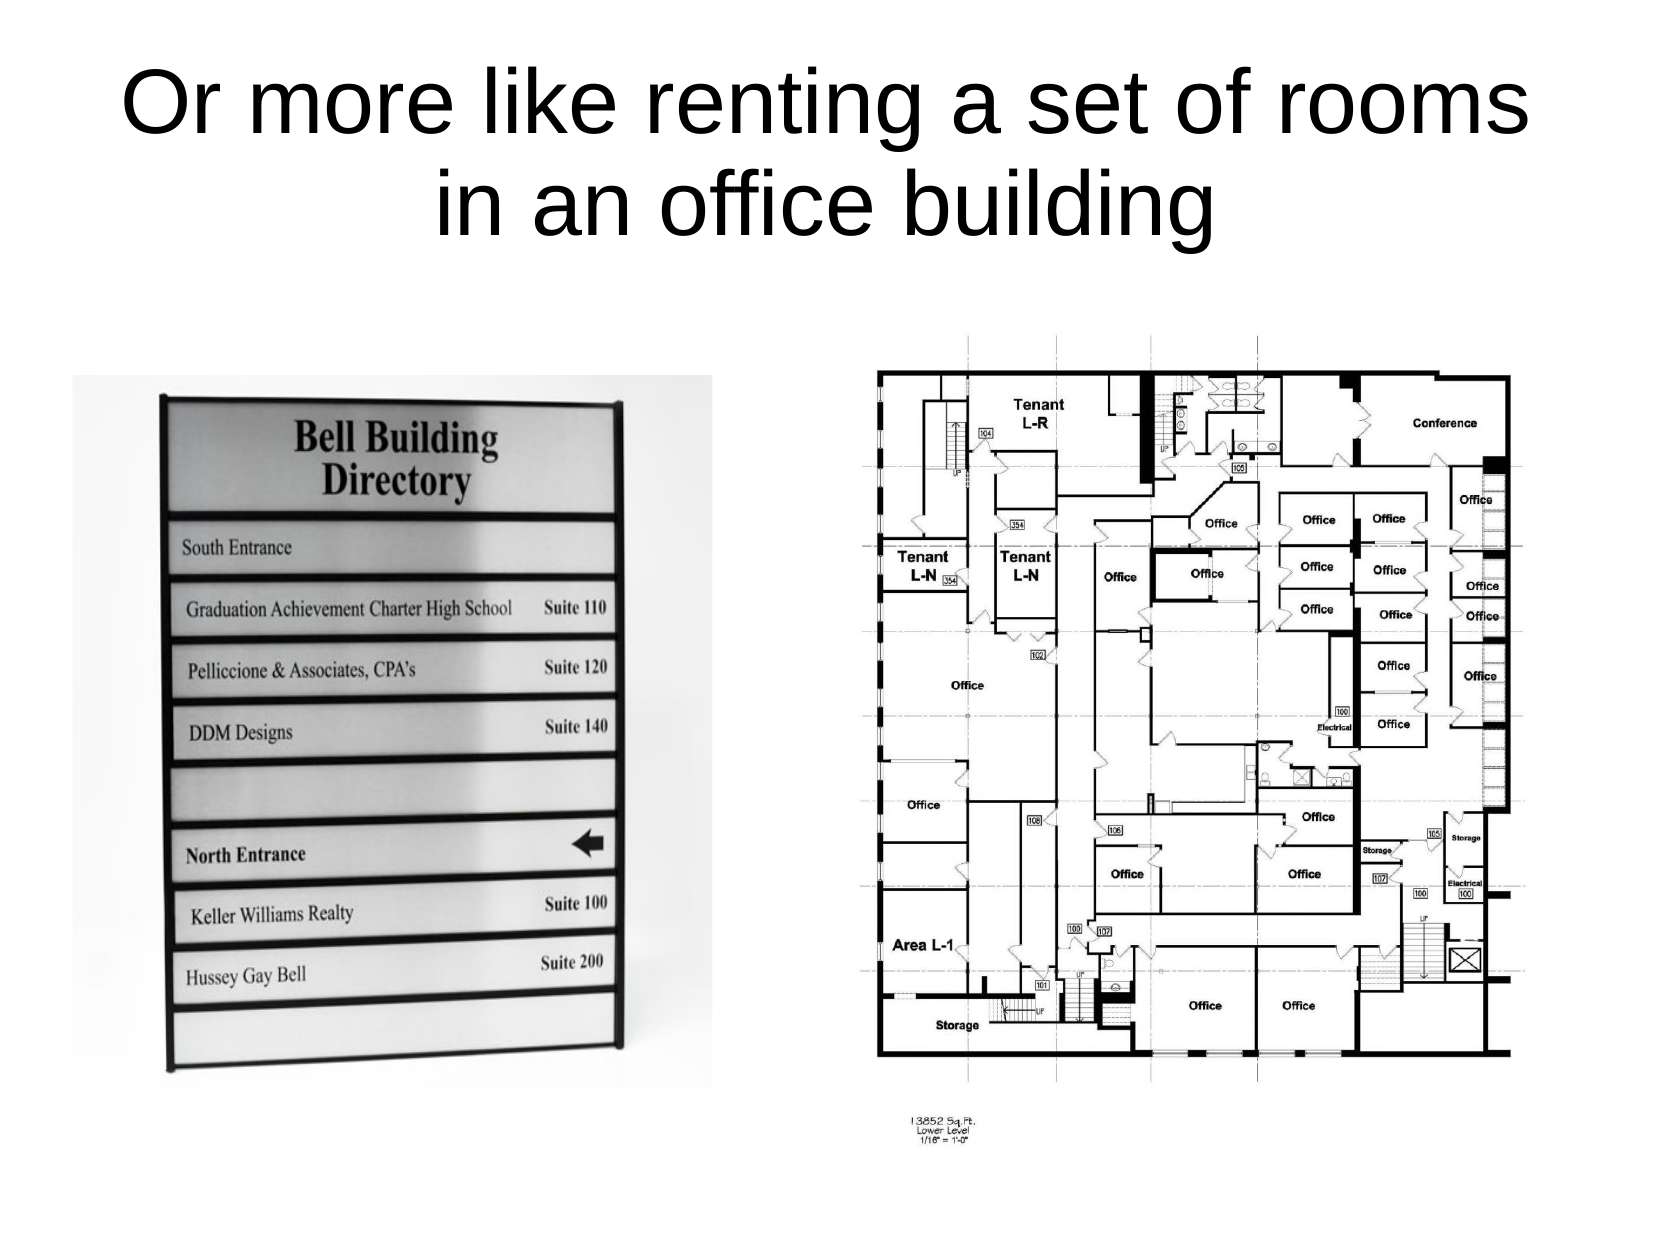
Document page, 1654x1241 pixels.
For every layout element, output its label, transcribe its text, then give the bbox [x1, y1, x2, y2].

picture [72, 375, 713, 1088]
title Or more like renting a set of rooms in an office building [82, 49, 1571, 257]
picture [820, 262, 1576, 1241]
